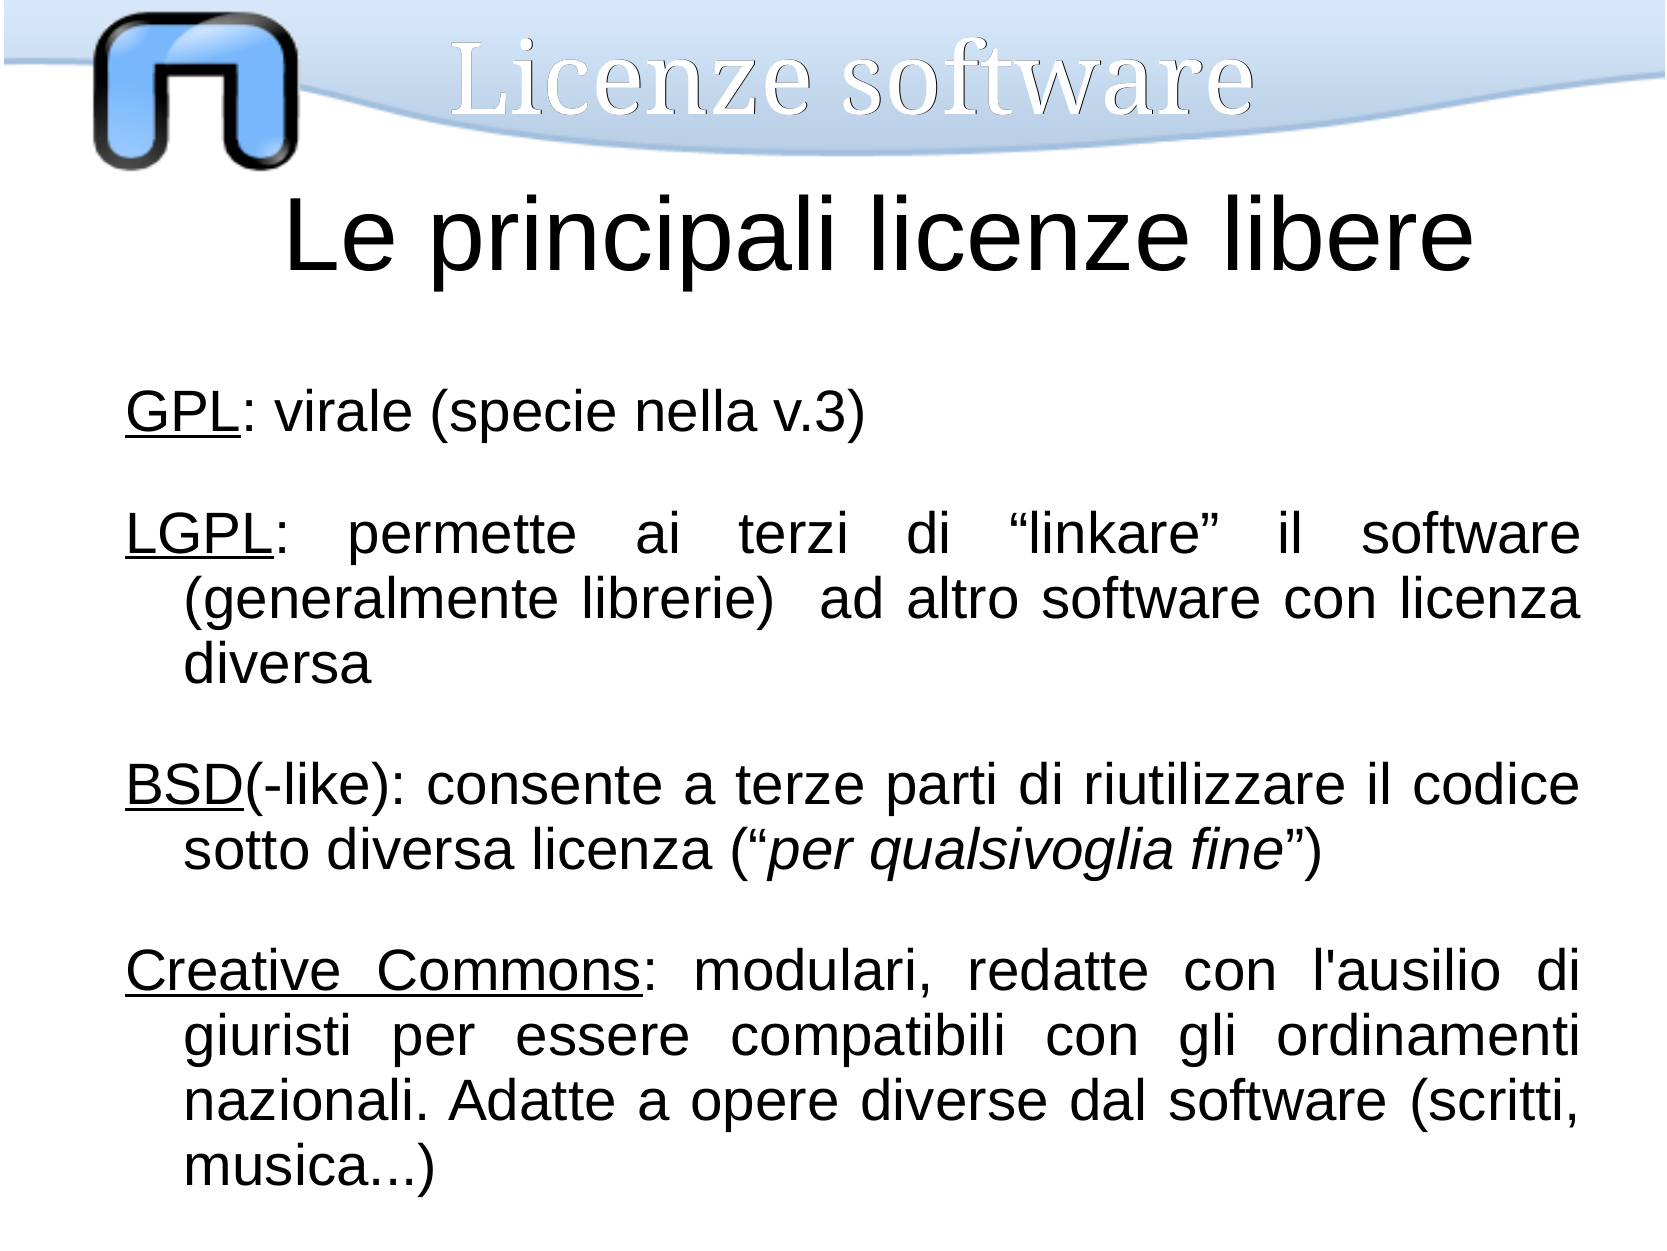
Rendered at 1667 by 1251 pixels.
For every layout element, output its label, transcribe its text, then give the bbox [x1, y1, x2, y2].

text_box Licenze software [407, 0, 1443, 168]
picture [0, 0, 1667, 1251]
title Le principali licenze libere [130, 137, 1631, 332]
list GPL: virale (specie nella v.3) LGPL: permette ai terzi di “linkare” il software (generalmente librerie) ad altro software con licenza diversa BSD(-like): consente a terze parti di riutilizzare il codice sotto diversa licenza (“per qualsivoglia fine”) Creative Commons: modulari, redatte con l'ausilio di giuristi per essere compatibili con gli ordinamenti nazionali. Adatte a opere diverse dal software (scritti, musica...) [83, 313, 1584, 1196]
